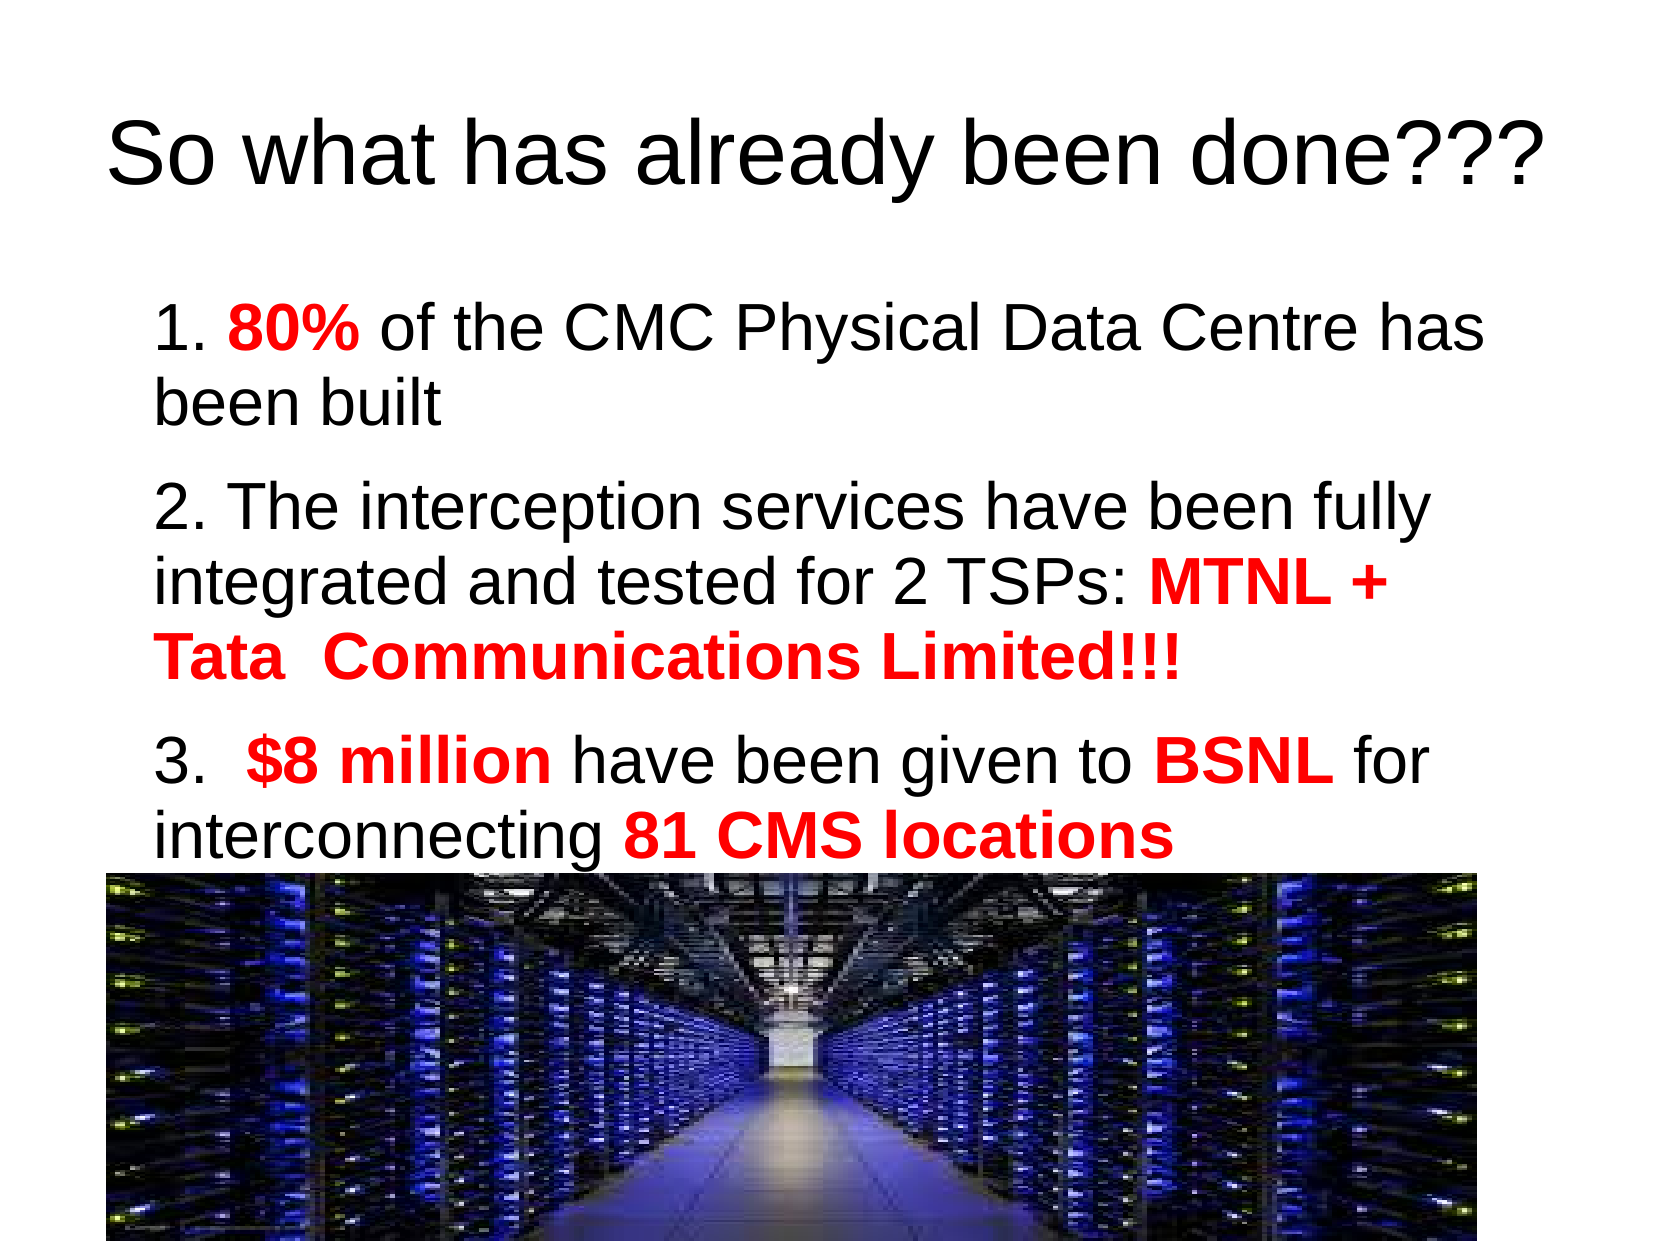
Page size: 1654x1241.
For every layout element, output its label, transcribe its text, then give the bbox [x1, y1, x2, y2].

picture [106, 873, 1477, 1241]
title So what has already been done??? [82, 49, 1571, 257]
list 1. 80% of the CMC Physical Data Centre has been built 2. The interception services have been fully integrated and tested for 2 TSPs: MTNL + Tata Communications Limited!!! 3. $8 million have been given to BSNL for interconnecting 81 CMS locations [82, 290, 1538, 1010]
